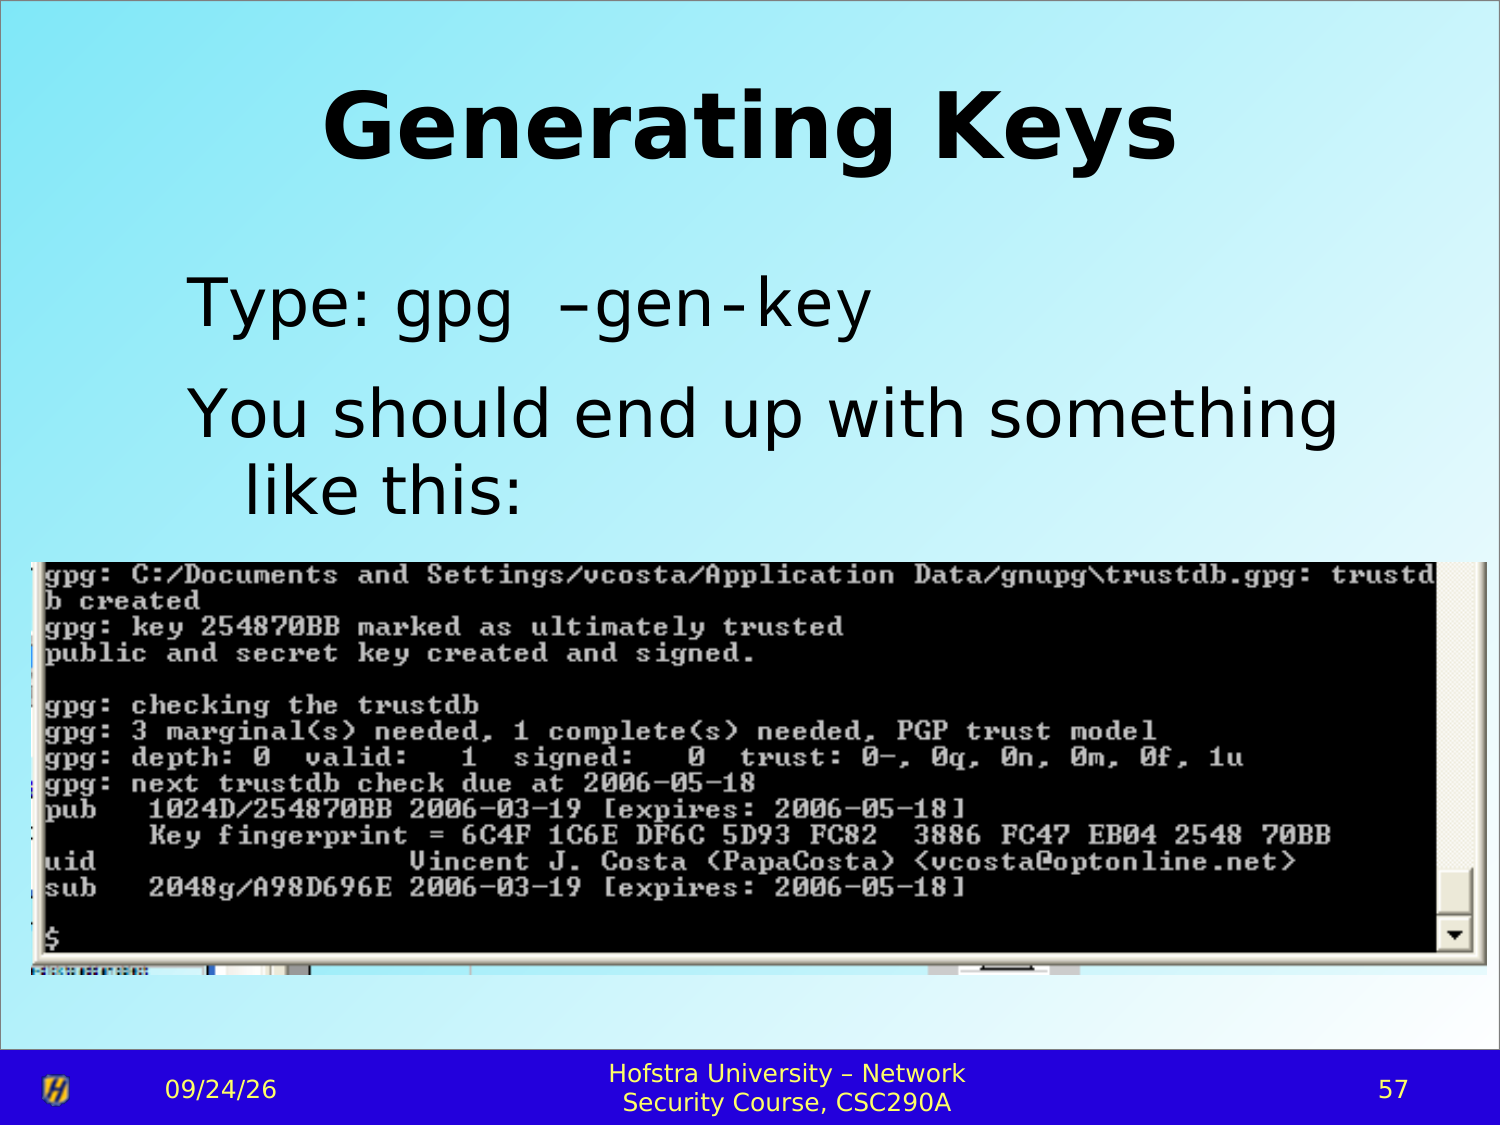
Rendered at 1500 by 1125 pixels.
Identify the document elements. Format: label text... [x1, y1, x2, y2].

list Type: gpg –gen-key You should end up with something like this: [187, 254, 1463, 922]
picture [31, 562, 1487, 976]
picture [37, 1072, 76, 1110]
title Generating Keys [71, 70, 1431, 184]
